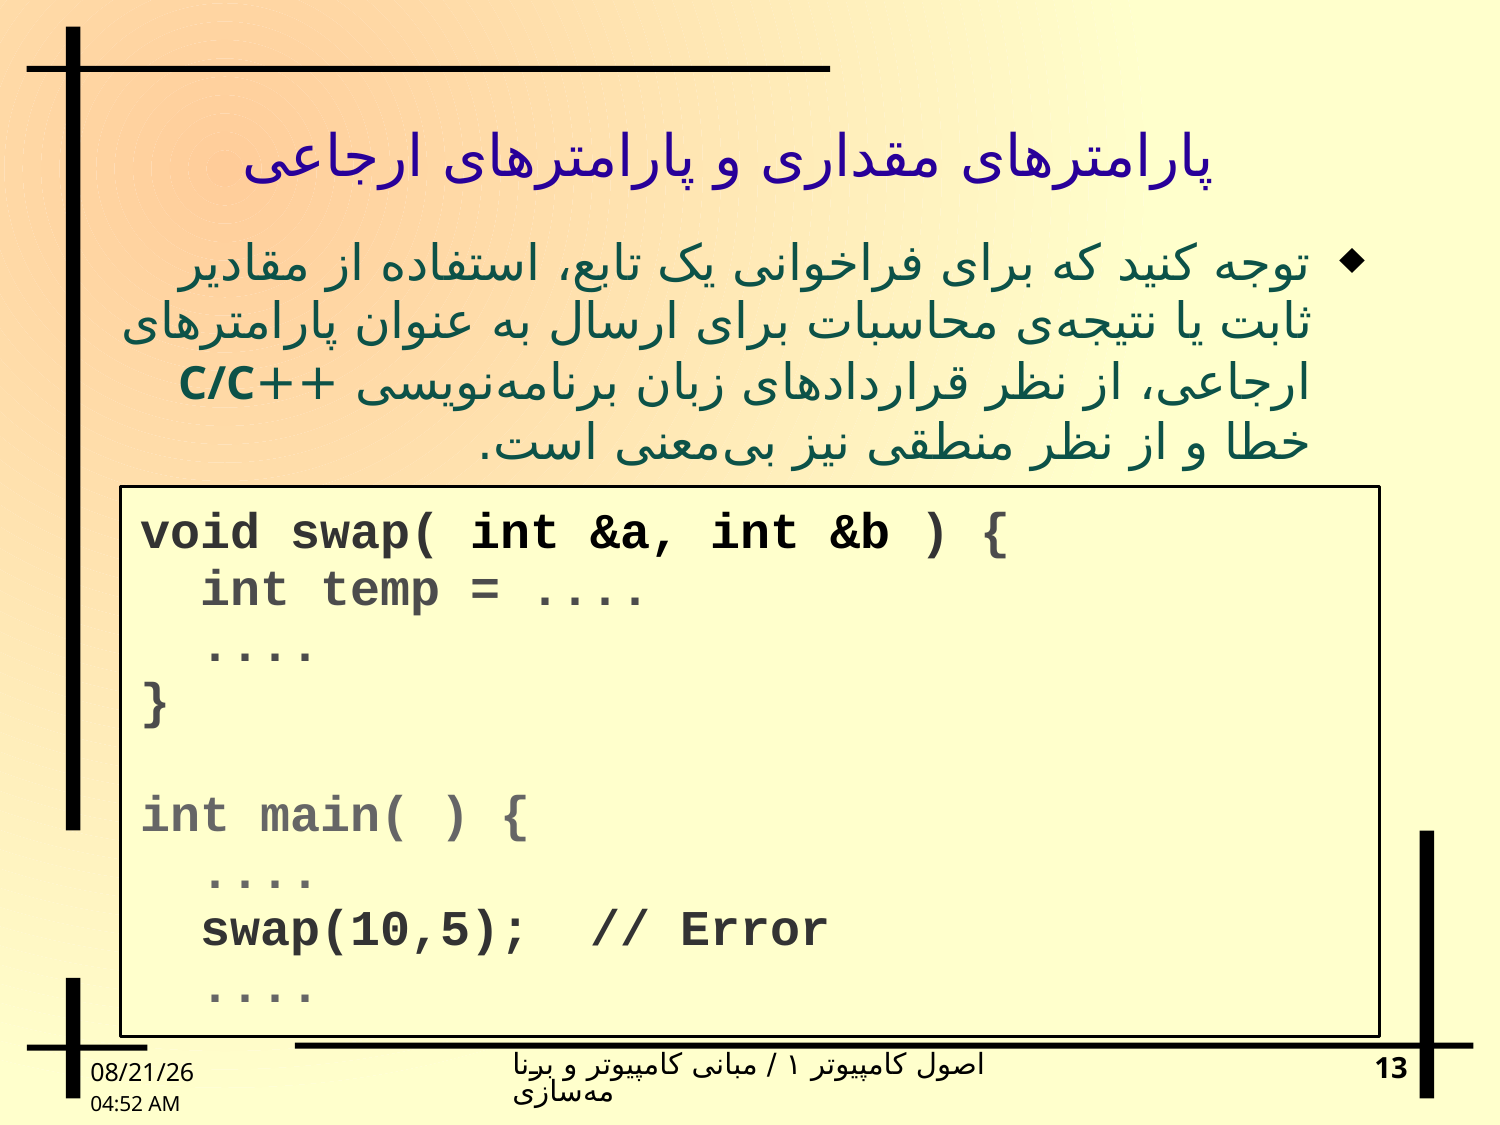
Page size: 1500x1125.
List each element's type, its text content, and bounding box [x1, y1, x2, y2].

list توجه کنید که برای فراخوانی یک تابع، استفاده از مقادیر ثابت یا نتیجه‌ی محاسبات برای ارسال به عنوان پارامترهای ارجاعی، از نظر قراردادهای زبان برنامه‌نویسی ++C/C خطا و از نظر منطقی نیز بی‌معنی است. [111, 233, 1436, 469]
title پارامترهای مقداری و پارامترهای ارجاعی [113, 96, 1344, 217]
list void swap( int &a, int &b ) { int temp = .... .... } int main( ) { .... swap(10,5); // Error .... [120, 486, 1380, 1037]
